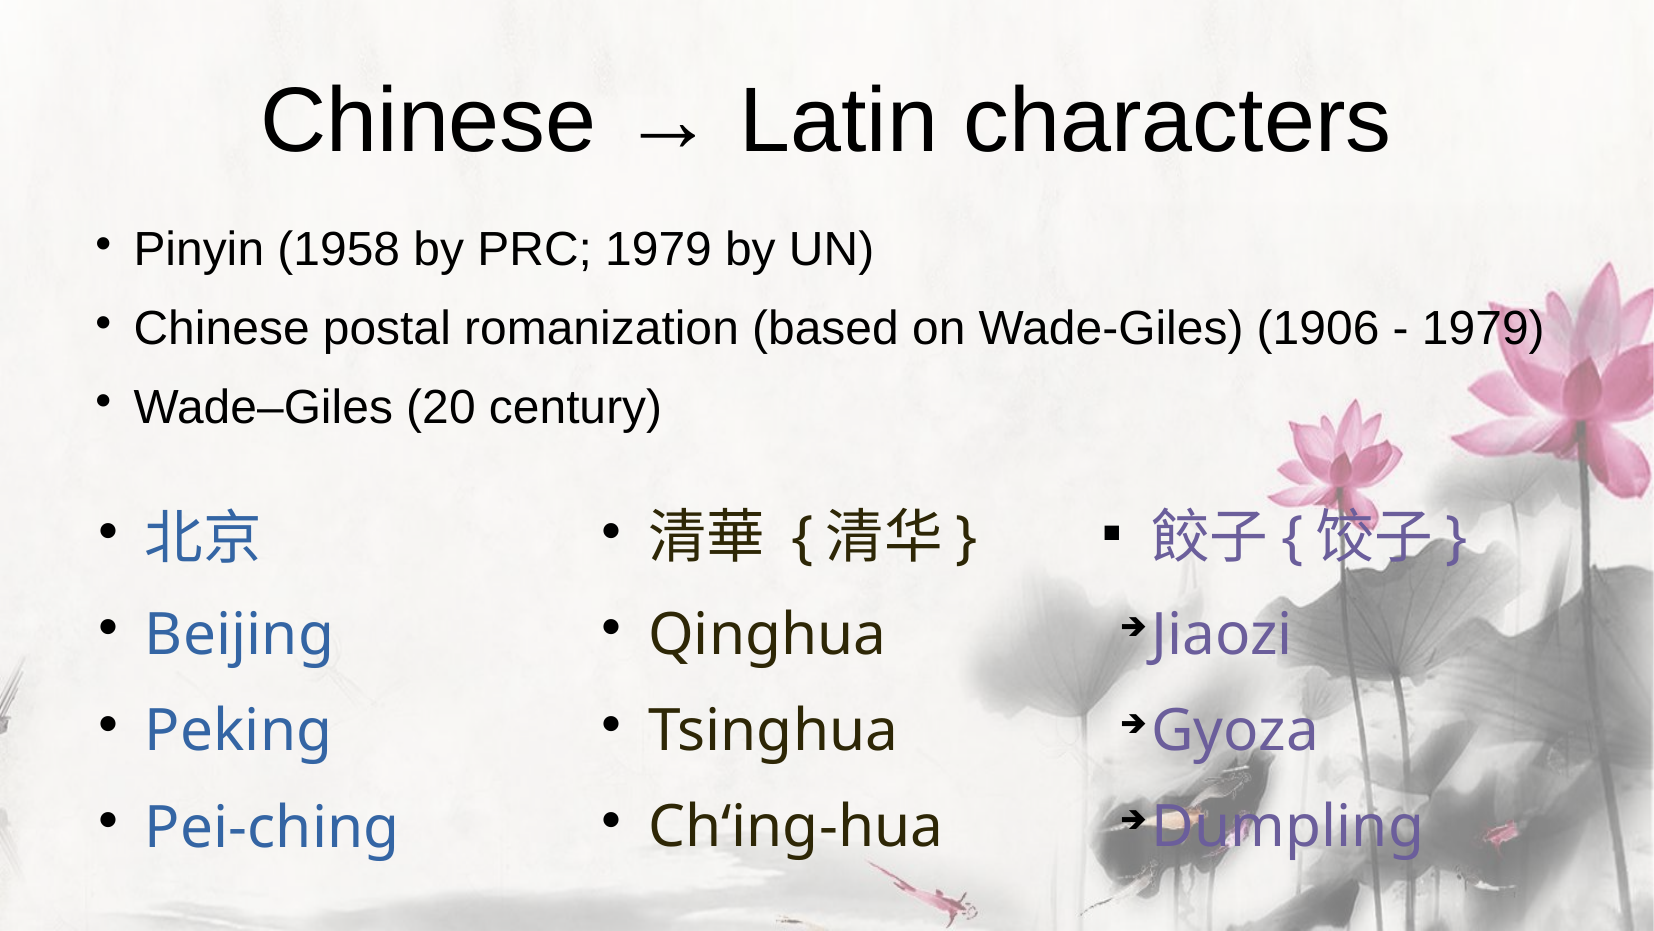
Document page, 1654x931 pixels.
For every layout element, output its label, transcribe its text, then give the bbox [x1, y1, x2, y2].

text_box 北京 Beijing Peking Pei-ching [82, 499, 562, 863]
text_box Pinyin (1958 by PRC; 1979 by UN) Chinese postal romanization (based on Wade-Giles) (1906 - 1979) Wade–Giles (20 century) [82, 217, 1571, 475]
text_box 餃子{饺子} Jiaozi Gyoza Dumpling [1088, 499, 1568, 863]
text_box Chinese → Latin characters [82, 59, 1571, 170]
text_box 清華 {清华} Qinghua Tsinghua Chʻing-hua [585, 499, 1065, 863]
